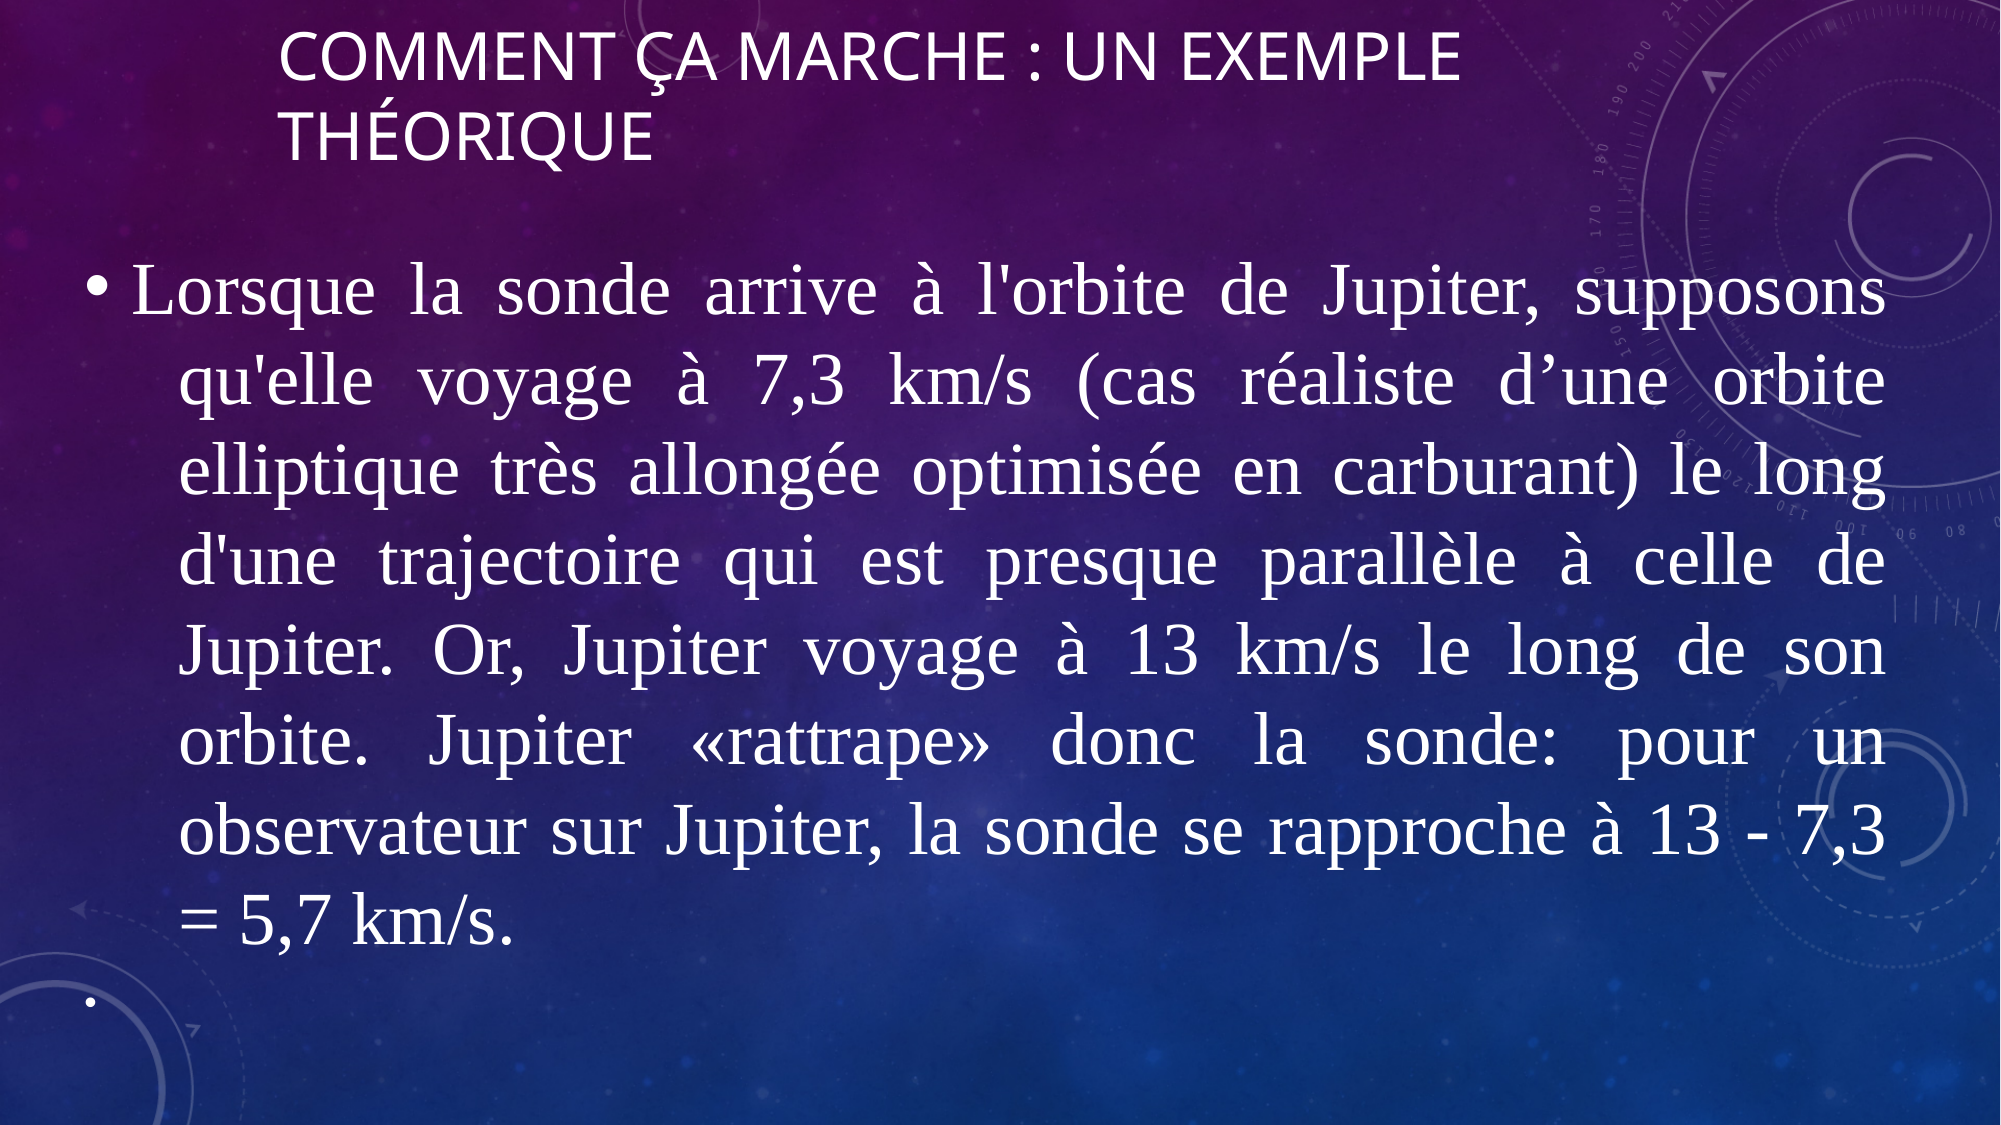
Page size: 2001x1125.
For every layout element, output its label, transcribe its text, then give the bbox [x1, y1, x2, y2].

list Lorsque la sonde arrive à l'orbite de Jupiter, supposons qu'elle voyage à 7,3 km/s (cas réaliste d’une orbite elliptique très allongée optimisée en carburant) le long d'une trajectoire qui est presque parallèle à celle de Jupiter. Or, Jupiter voyage à 13 km/s le long de son orbite. Jupiter «rattrape» donc la sonde: pour un observateur sur Jupiter, la sonde se rapproche à 13 - 7,3 = 5,7 km/s. [69, 186, 1905, 1076]
title Comment ça marche : Un exemple Théorique [262, 0, 1765, 186]
